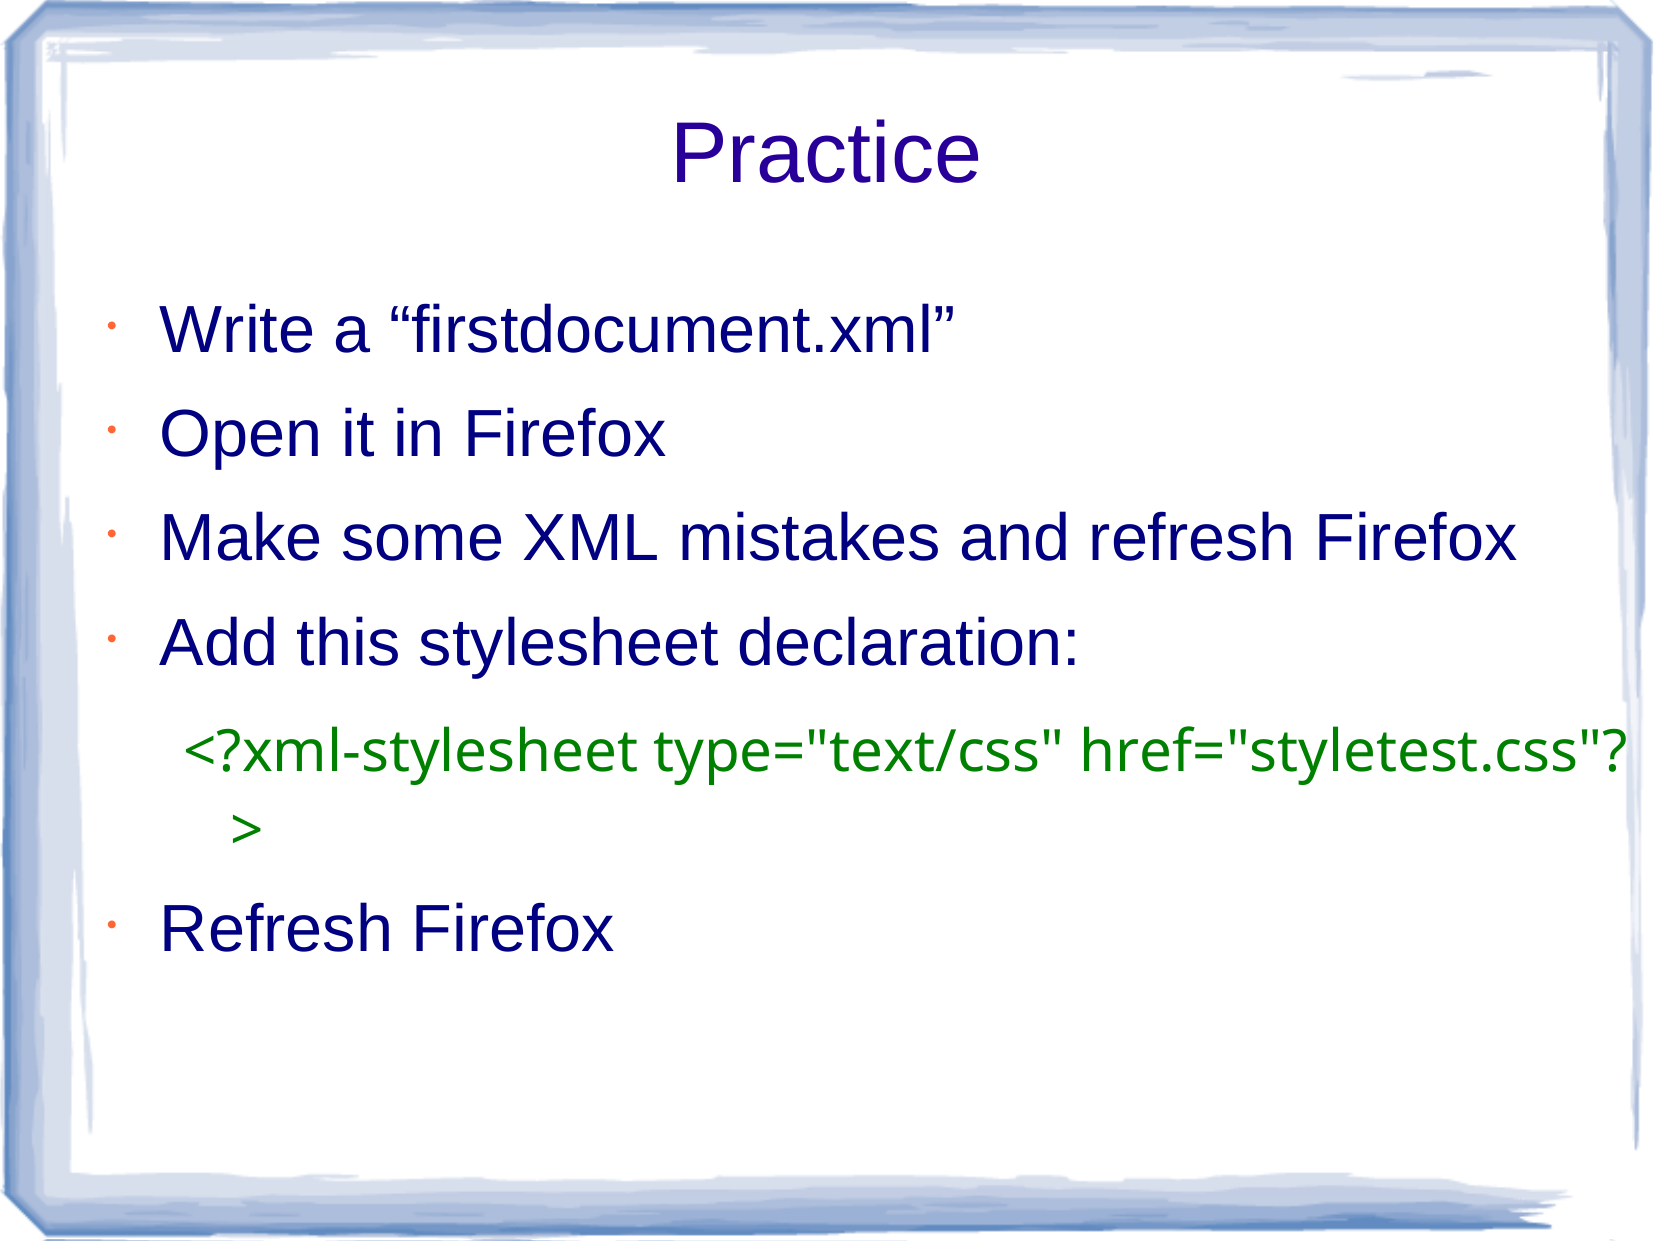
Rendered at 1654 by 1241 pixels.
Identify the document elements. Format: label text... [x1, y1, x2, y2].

picture [0, 0, 1654, 1241]
list Write a “firstdocument.xml” Open it in Firefox Make some XML mistakes and refresh Firefox Add this stylesheet declaration: <?xml-stylesheet type="text/css" href="styletest.css"?> Refresh Firefox [89, 291, 1633, 1074]
title Practice [82, 49, 1571, 257]
